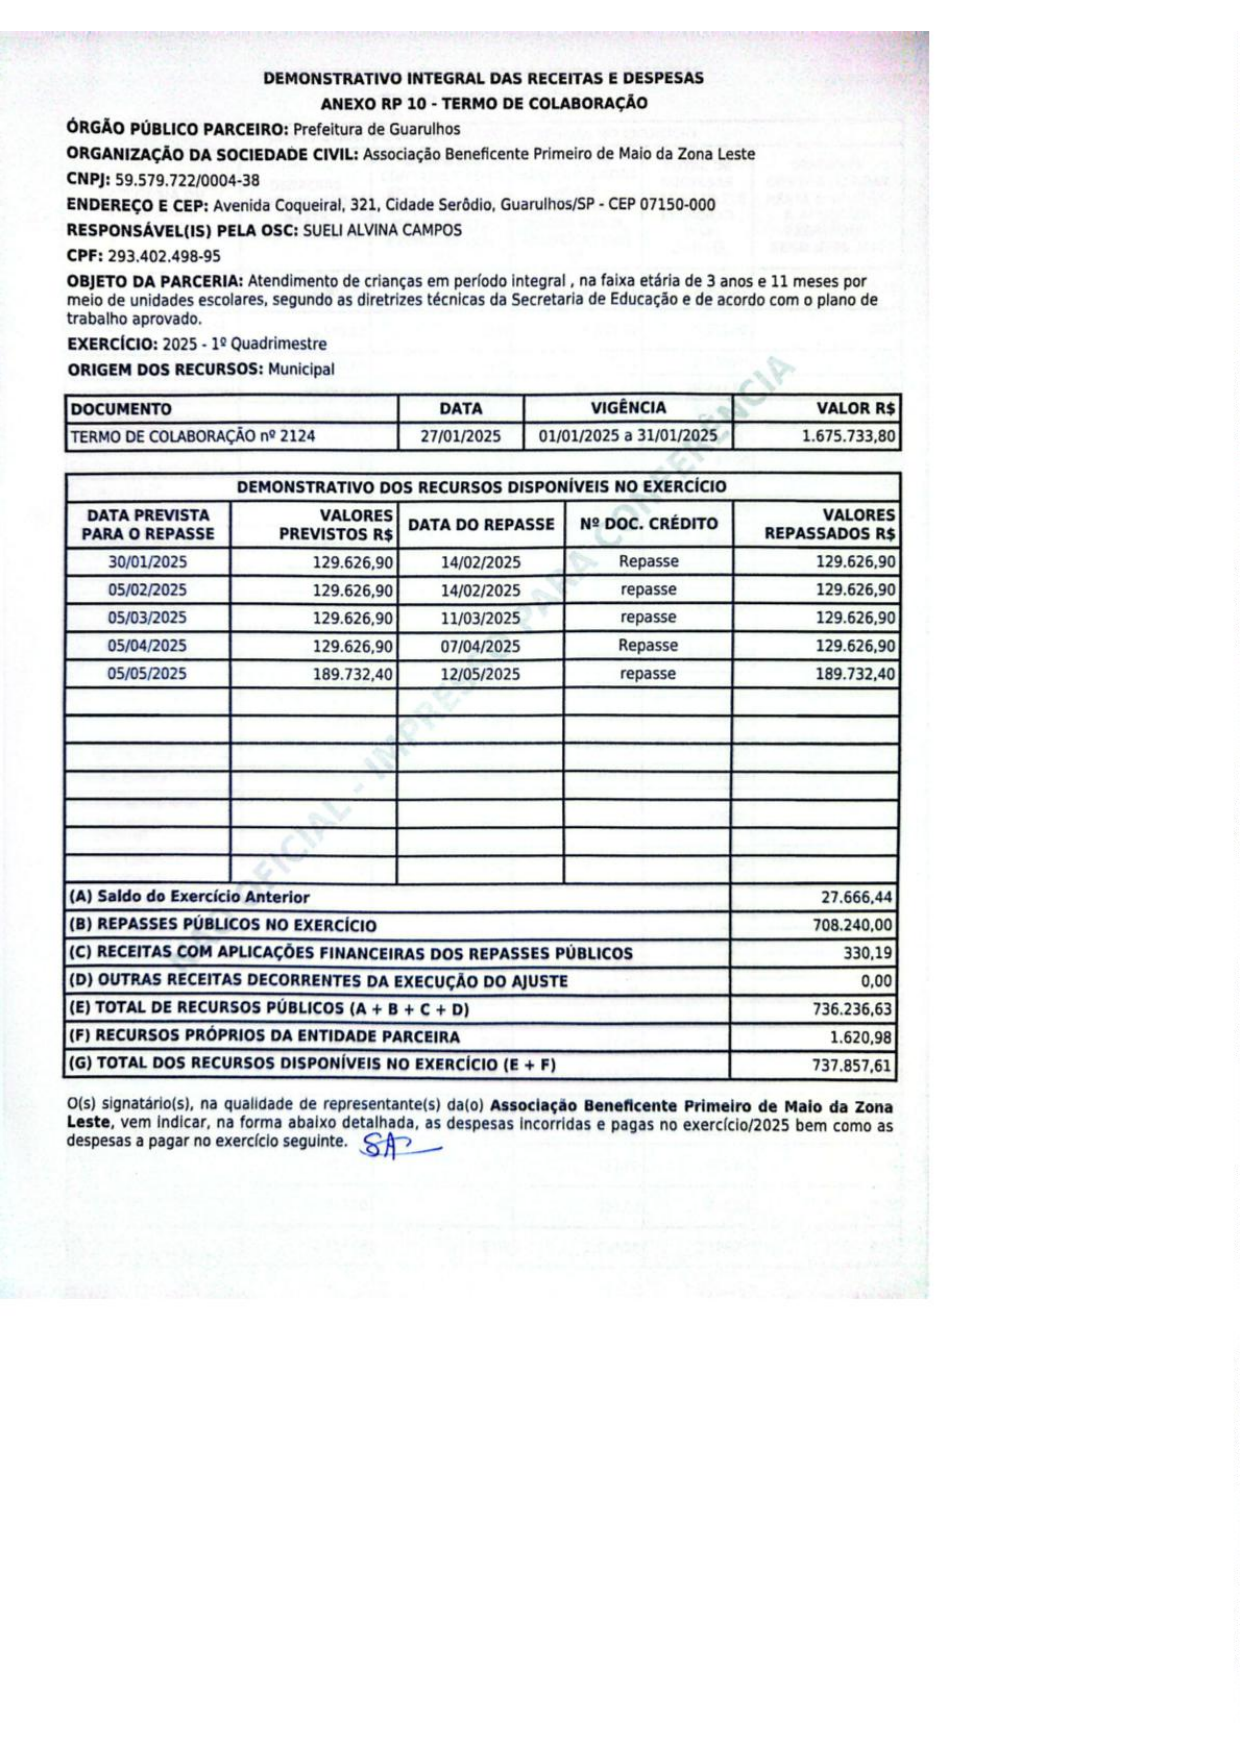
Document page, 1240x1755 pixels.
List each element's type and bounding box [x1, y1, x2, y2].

text_box [0, 31, 1240, 1723]
